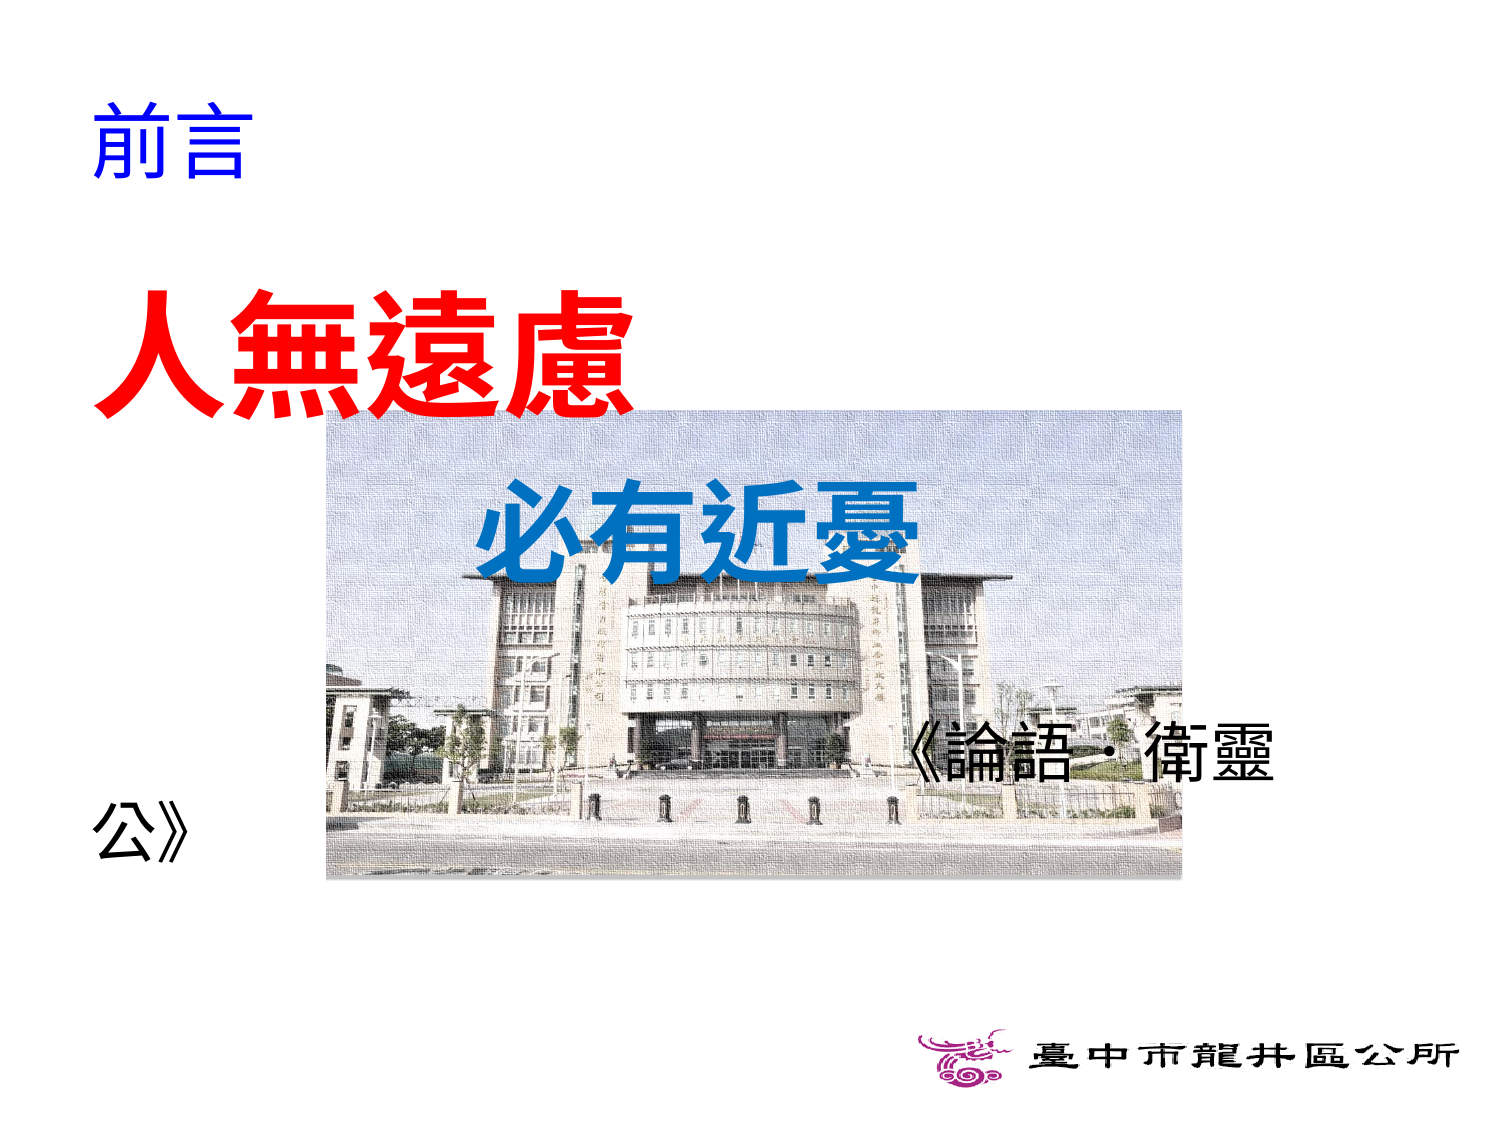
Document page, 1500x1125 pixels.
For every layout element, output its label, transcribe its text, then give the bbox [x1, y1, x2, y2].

title 前言 [75, 45, 1426, 233]
list 人無遠慮 必有近憂 《論語．衛靈公》 [75, 262, 1426, 1005]
